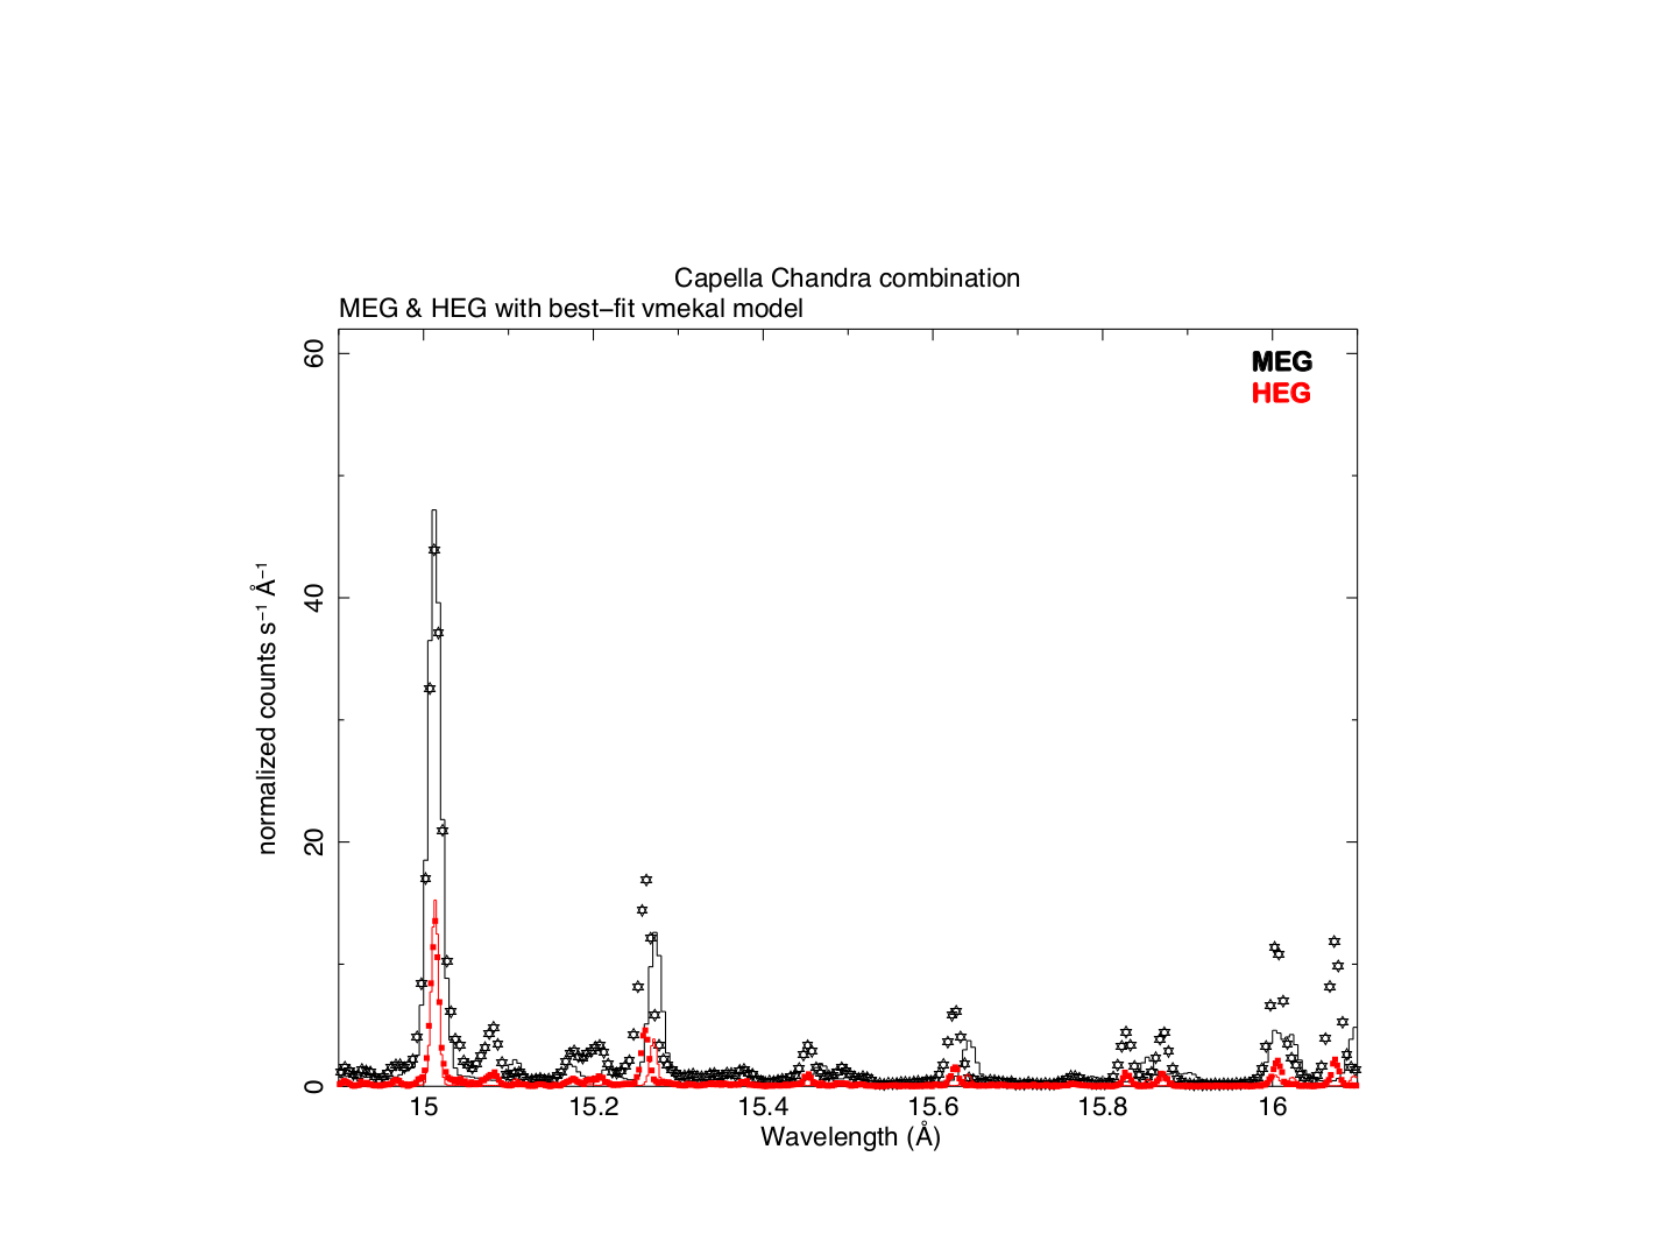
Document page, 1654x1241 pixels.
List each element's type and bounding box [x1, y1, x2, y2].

picture [226, 260, 1394, 1156]
